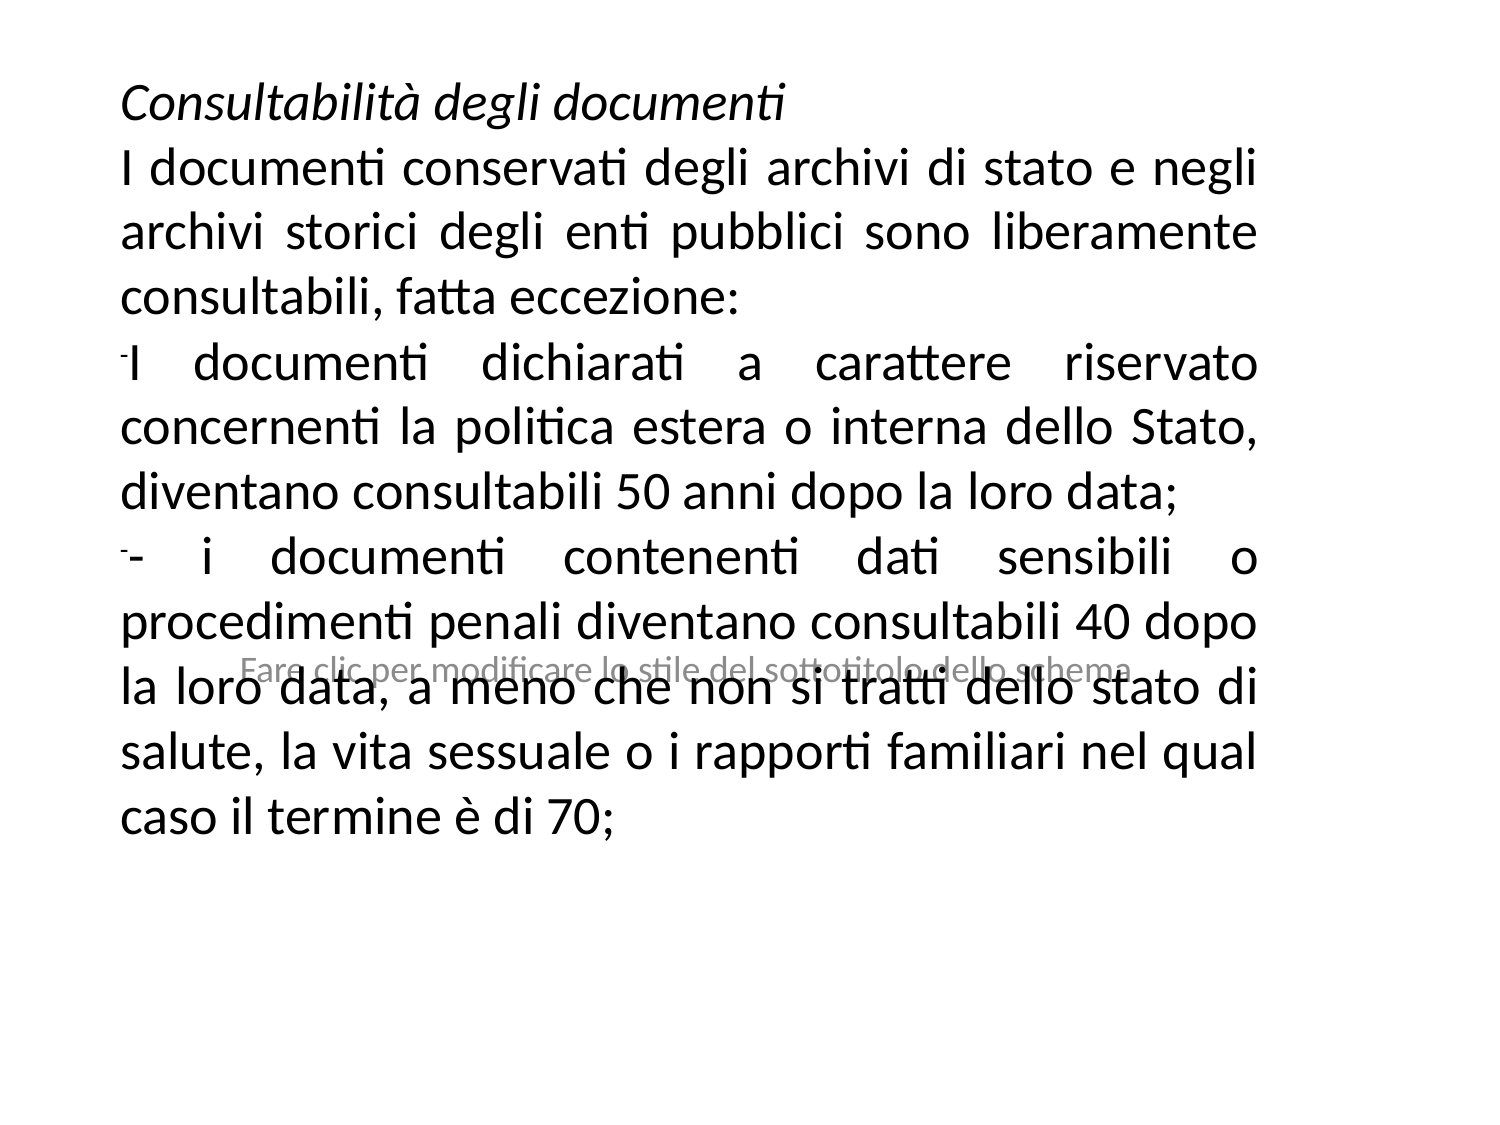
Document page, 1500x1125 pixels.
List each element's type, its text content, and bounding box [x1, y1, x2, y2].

text_box Consultabilità degli documenti I documenti conservati degli archivi di stato e negli archivi storici degli enti pubblici sono liberamente consultabili, fatta eccezione: I documenti dichiarati a carattere riservato concernenti la politica estera o interna dello Stato, diventano consultabili 50 anni dopo la loro data; - i documenti contenenti dati sensibili o procedimenti penali diventano consultabili 40 dopo la loro data, a meno che non si tratti dello stato di salute, la vita sessuale o i rapporti familiari nel qual caso il termine è di 70; [105, 58, 1275, 1067]
